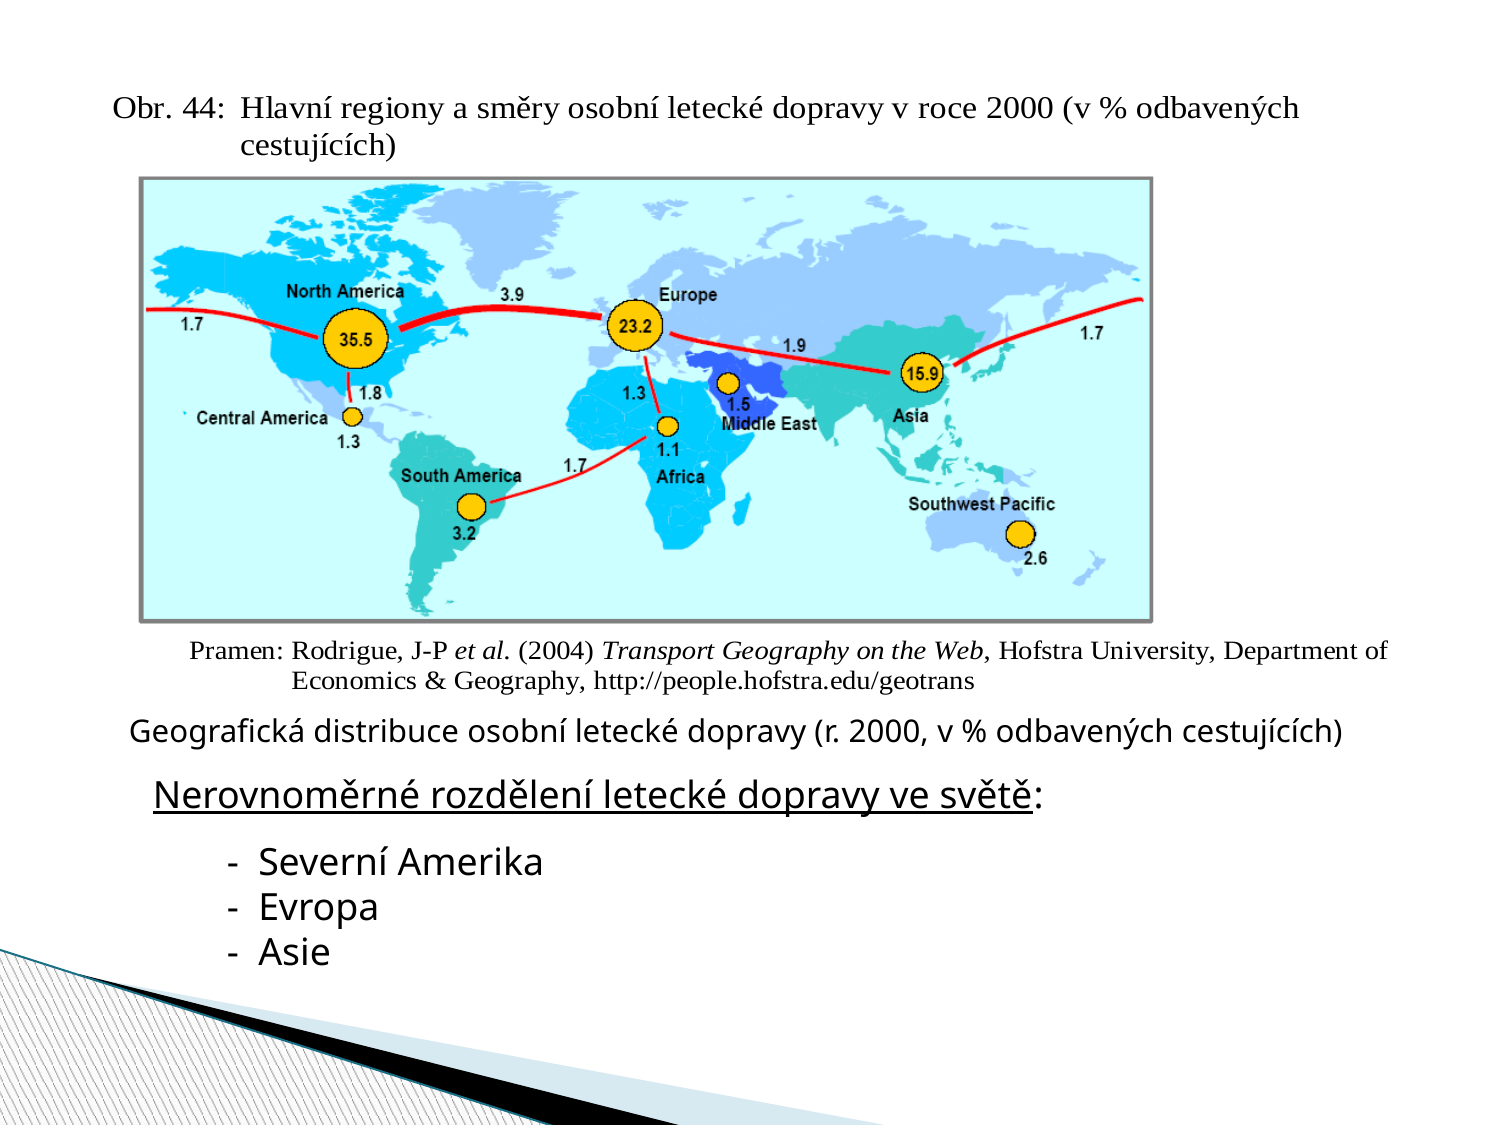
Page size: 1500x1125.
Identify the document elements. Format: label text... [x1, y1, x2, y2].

picture [0, 952, 543, 1125]
text_box Geografická distribuce osobní letecké dopravy (r. 2000, v % odbavených cestujících) [114, 704, 1360, 757]
picture [112, 90, 1400, 697]
text_box Nerovnoměrné rozdělení letecké dopravy ve světě: - Severní Amerika - Evropa - Asie [138, 763, 1500, 1026]
